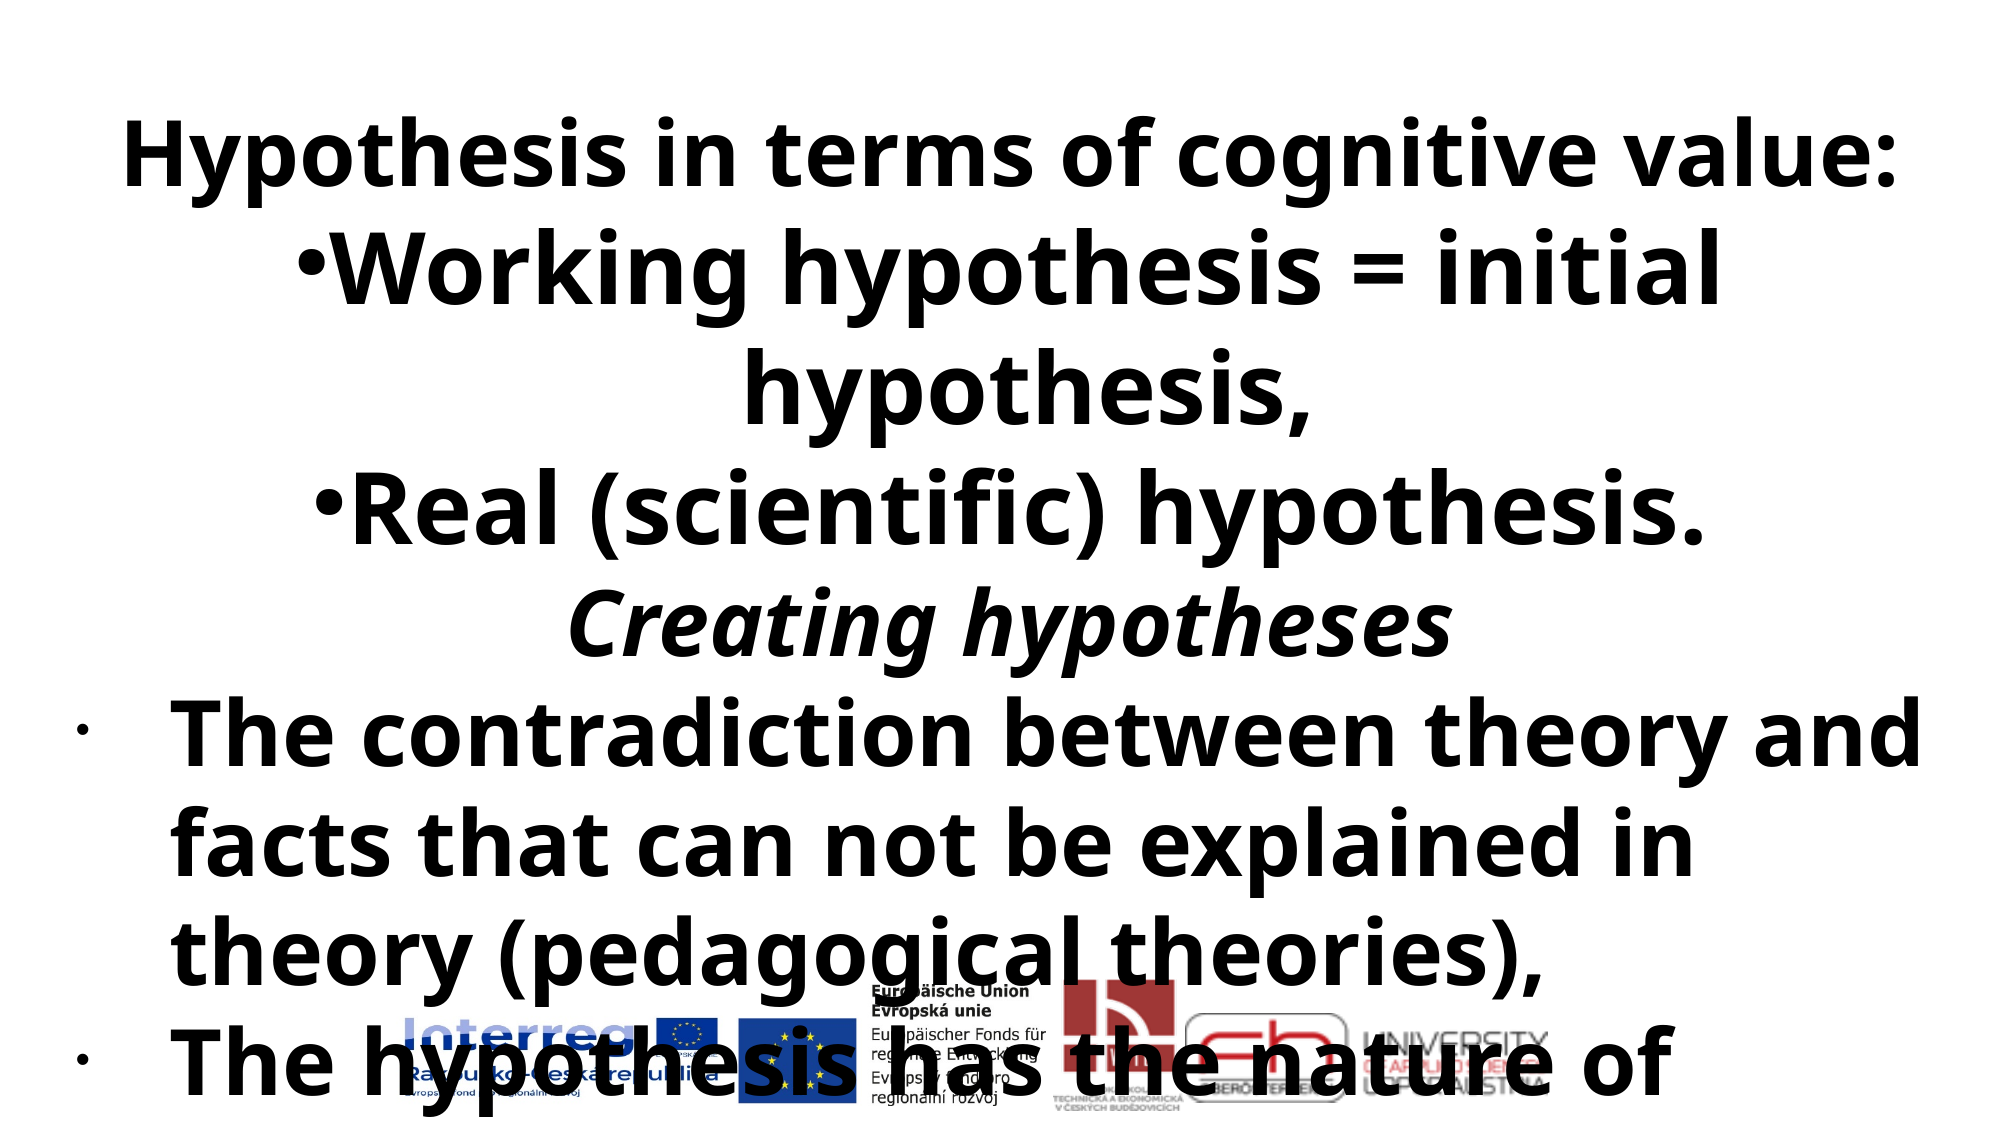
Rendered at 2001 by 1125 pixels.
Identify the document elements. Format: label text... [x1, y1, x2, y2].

text_box Hypothesis in terms of cognitive value: Working hypothesis = initial hypothesis, Real (scientific) hypothesis. Creating hypotheses The contradiction between theory and facts that can not be explained in theory (pedagogical theories), The hypothesis has the nature of probability knowledge. [60, 0, 1960, 1125]
